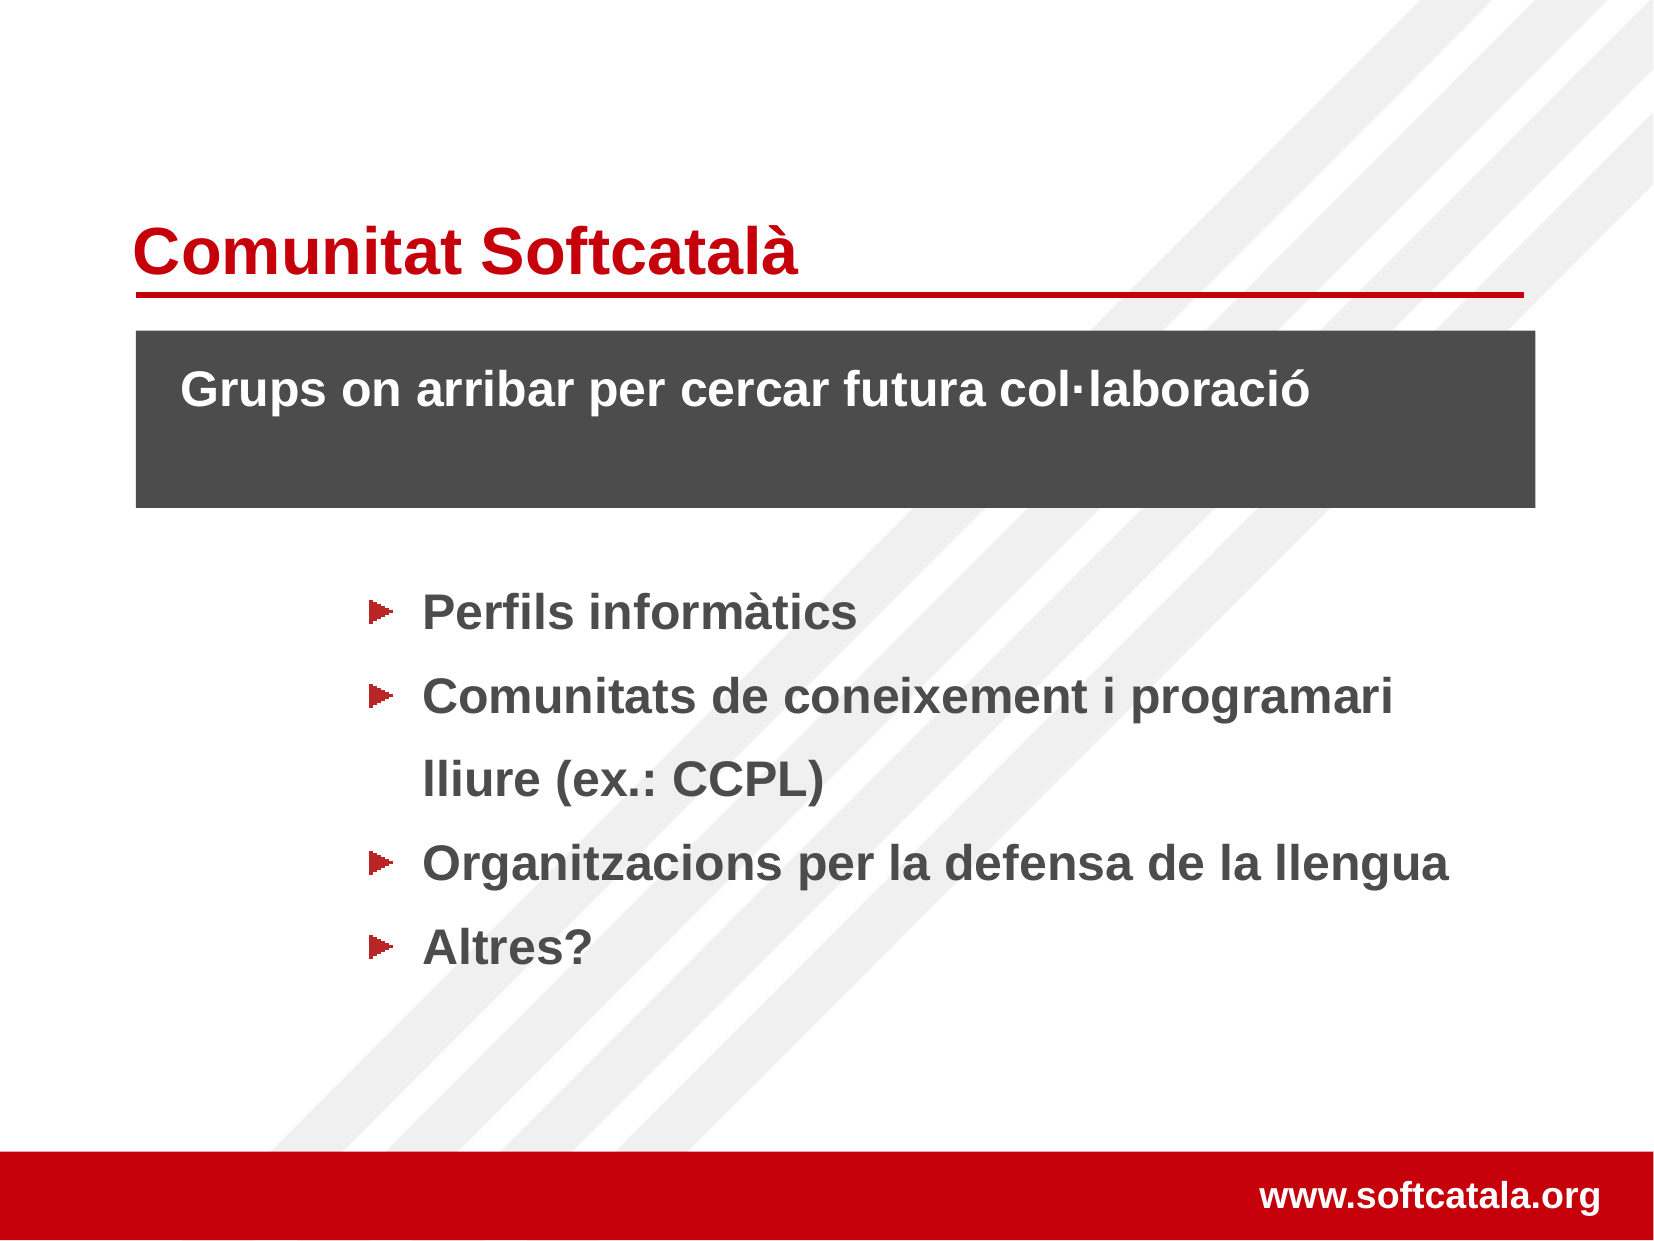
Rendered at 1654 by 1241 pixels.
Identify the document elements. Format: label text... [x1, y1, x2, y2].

picture [0, 0, 1654, 1151]
text_box Grups on arribar per cercar futura col·laboració [165, 354, 1506, 549]
text_box www.softcatala.org [0, 1151, 1654, 1241]
text_box [135, 330, 1536, 508]
text_box Comunitat Softcatalà [118, 206, 1501, 297]
text_box Perfils informàtics Comunitats de coneixement i programari lliure (ex.: CCPL) Organitzacions per la defensa de la llengua Altres? [118, 549, 1536, 955]
